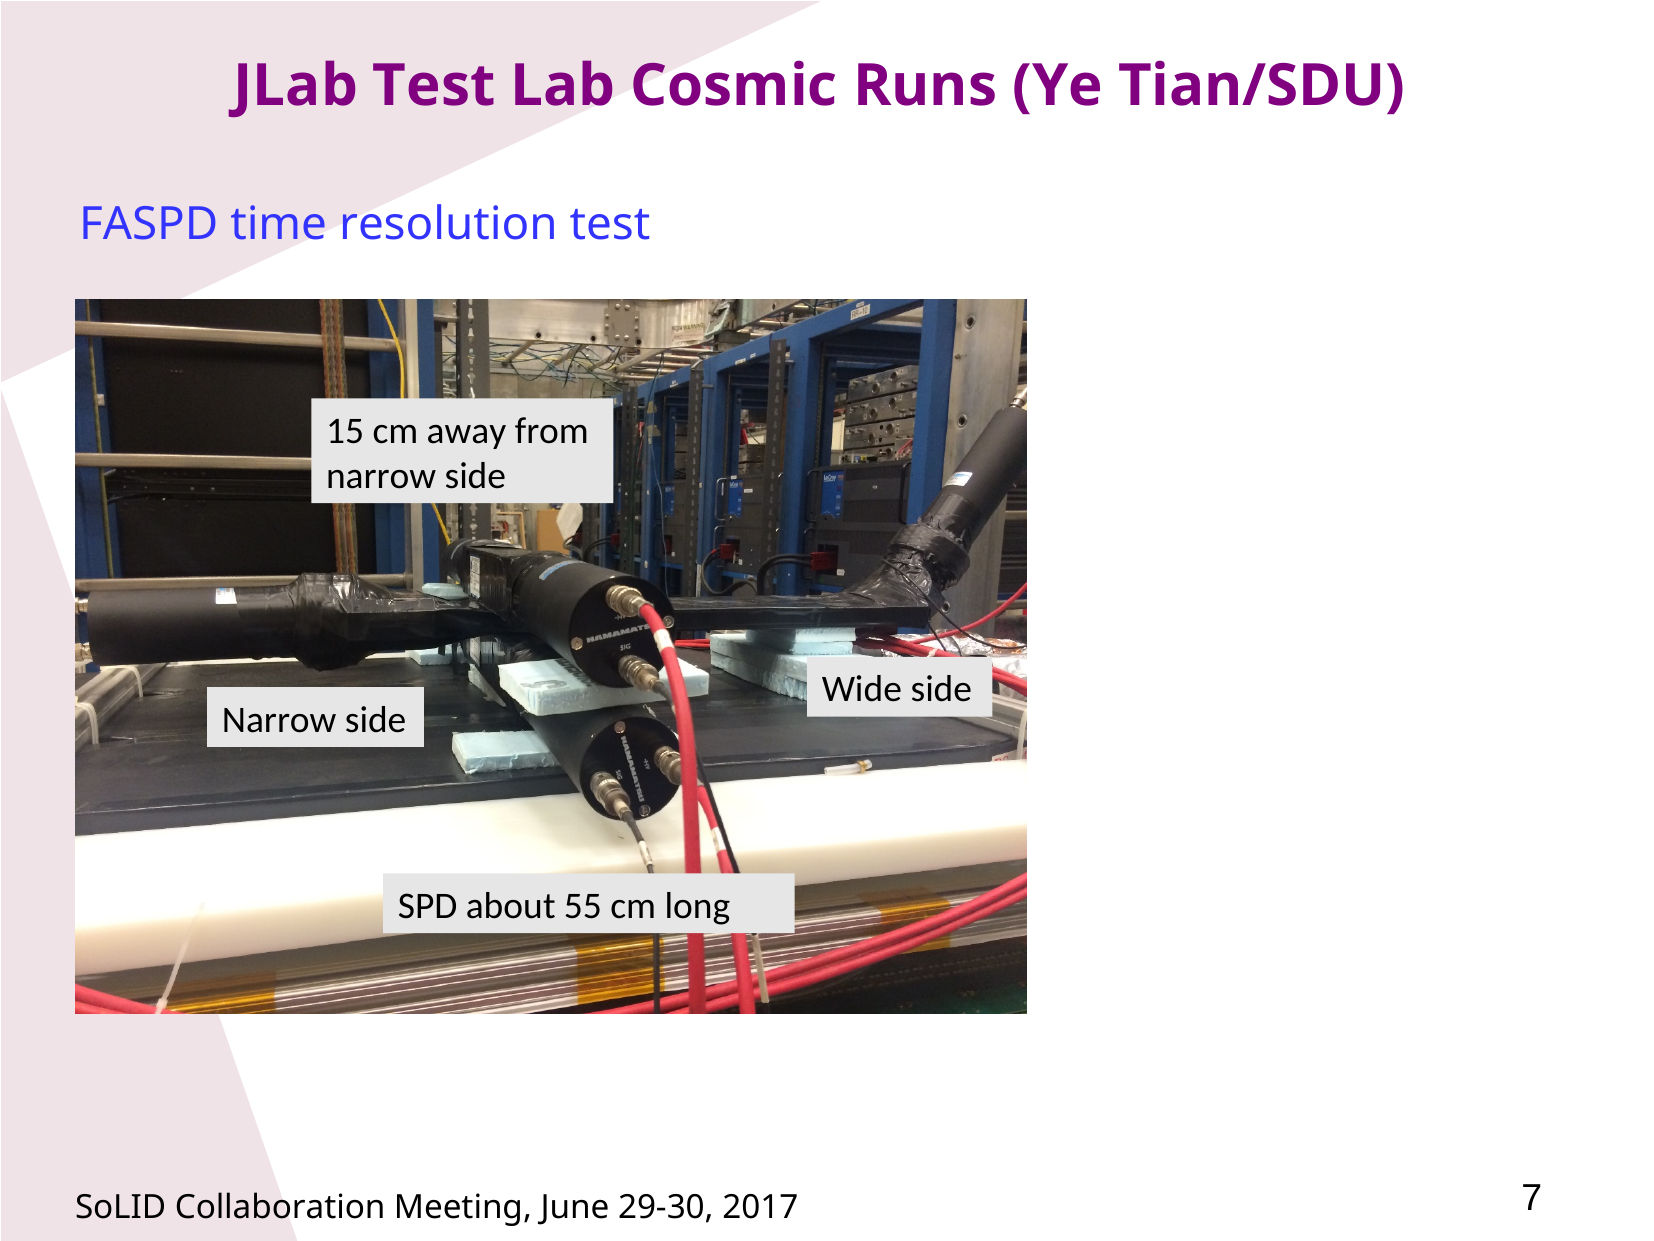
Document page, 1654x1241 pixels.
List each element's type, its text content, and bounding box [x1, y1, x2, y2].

text_box Narrow side [207, 687, 424, 747]
text_box 15 cm away from narrow side [311, 398, 614, 504]
text_box SPD about 55 cm long [383, 873, 795, 934]
text_box FASPD time resolution test [64, 192, 713, 263]
title JLab Test Lab Cosmic Runs (Ye Tian/SDU) [68, 45, 1571, 107]
picture [75, 299, 1027, 1014]
text_box Wide side [807, 656, 993, 717]
